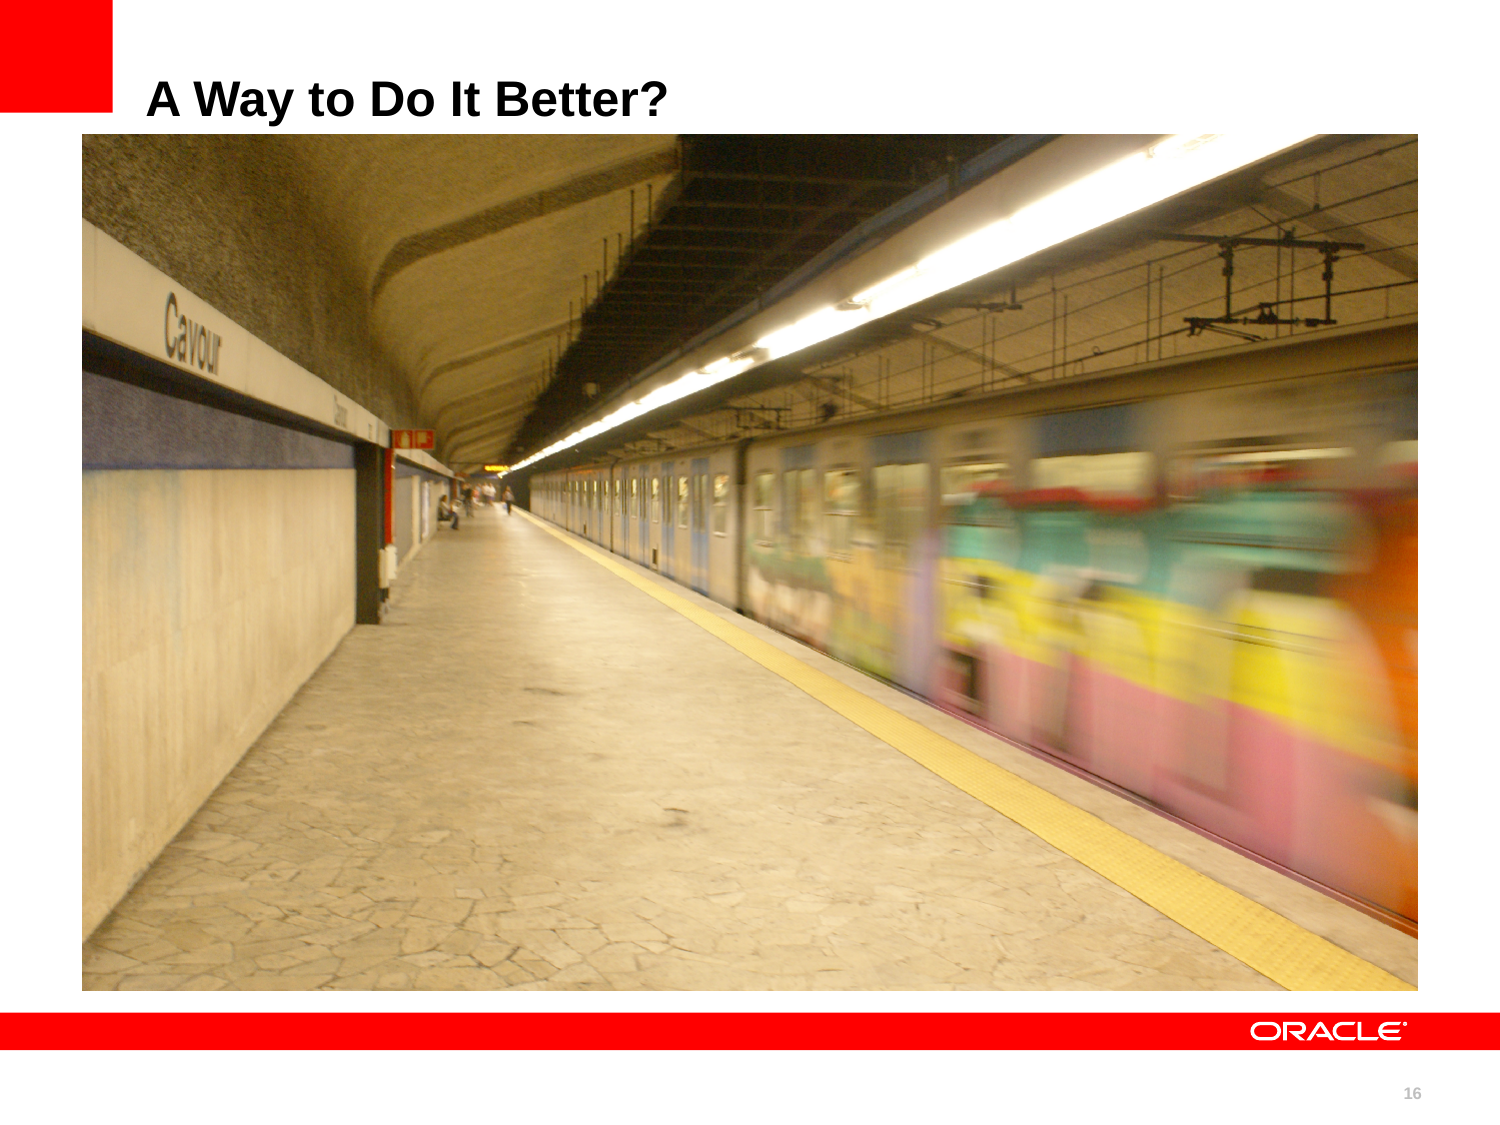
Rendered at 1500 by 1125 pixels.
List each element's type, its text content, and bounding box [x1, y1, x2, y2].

picture [82, 134, 1418, 991]
title A Way to Do It Better? [145, 67, 1388, 134]
